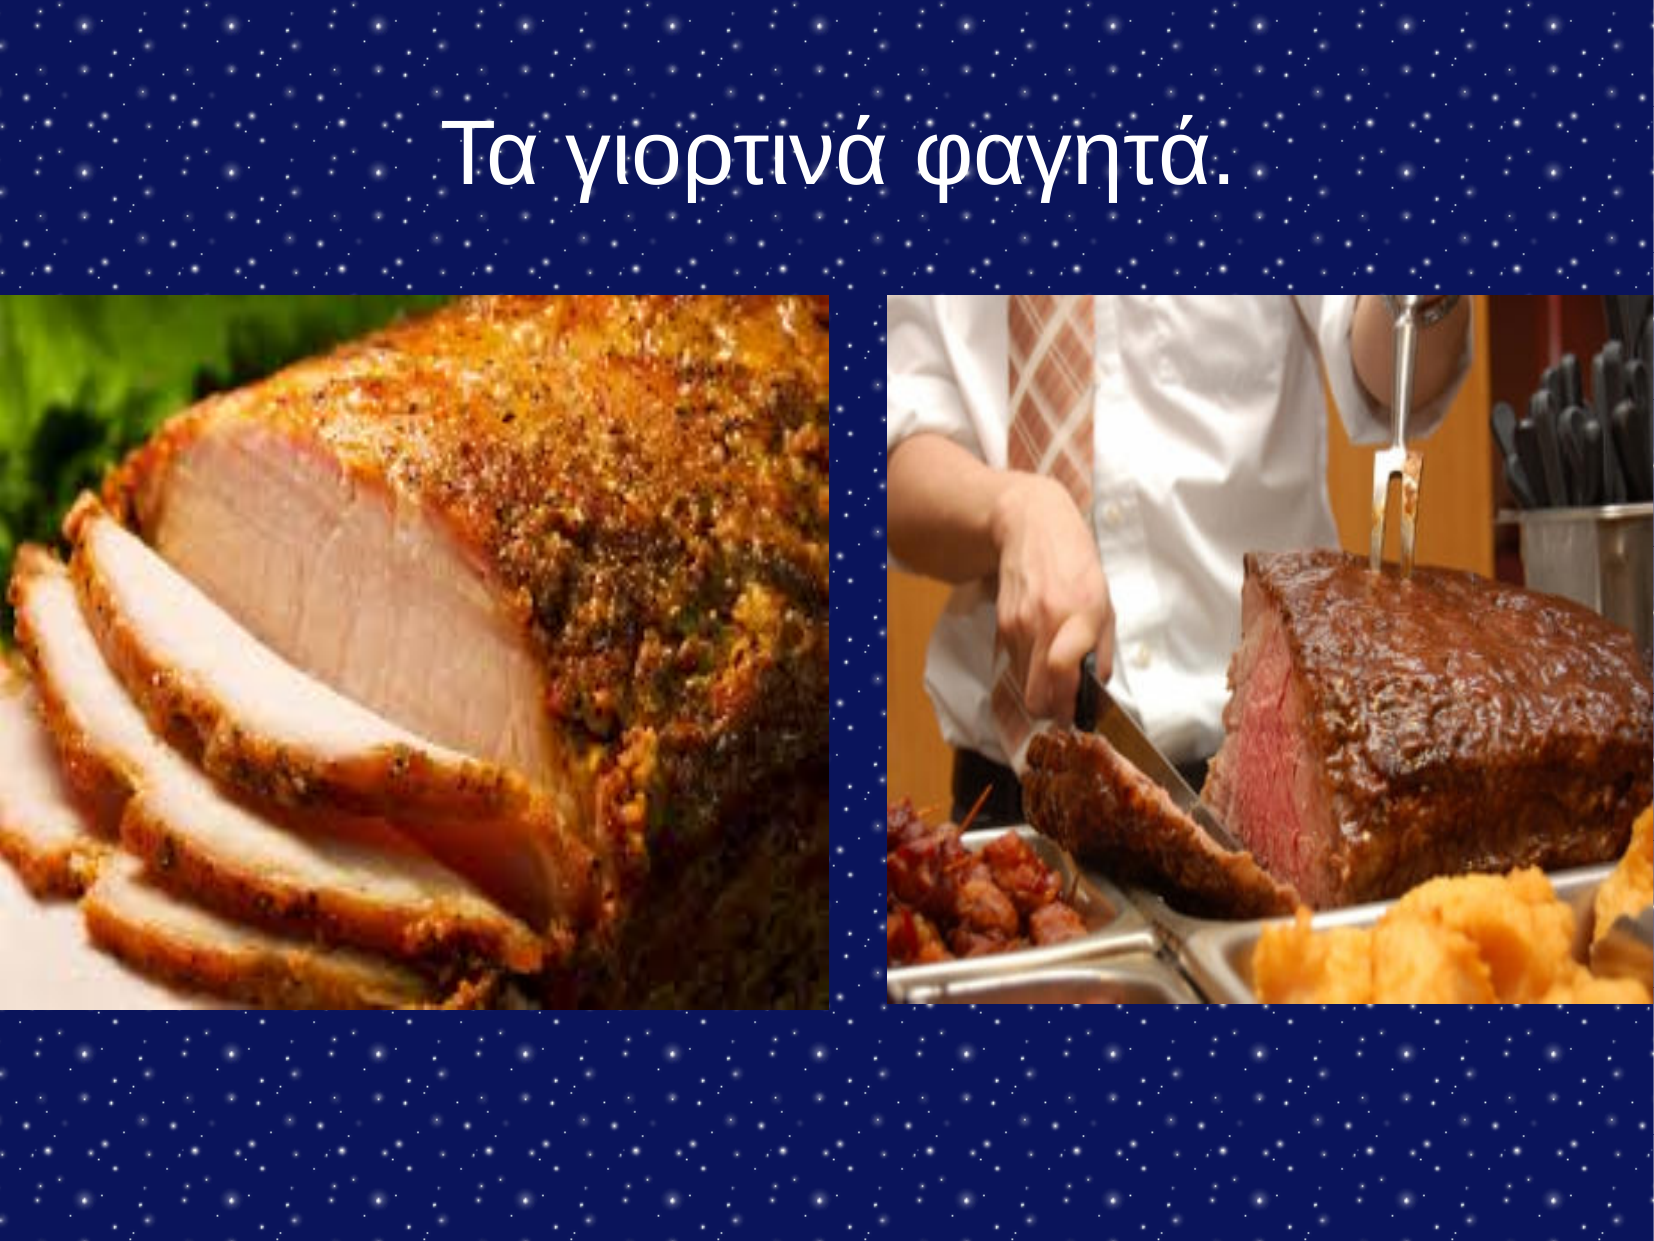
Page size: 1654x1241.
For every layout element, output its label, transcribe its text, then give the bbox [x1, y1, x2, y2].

title Τα γιορτινά φαγητά. [82, 49, 1571, 257]
picture [0, 0, 1654, 1241]
